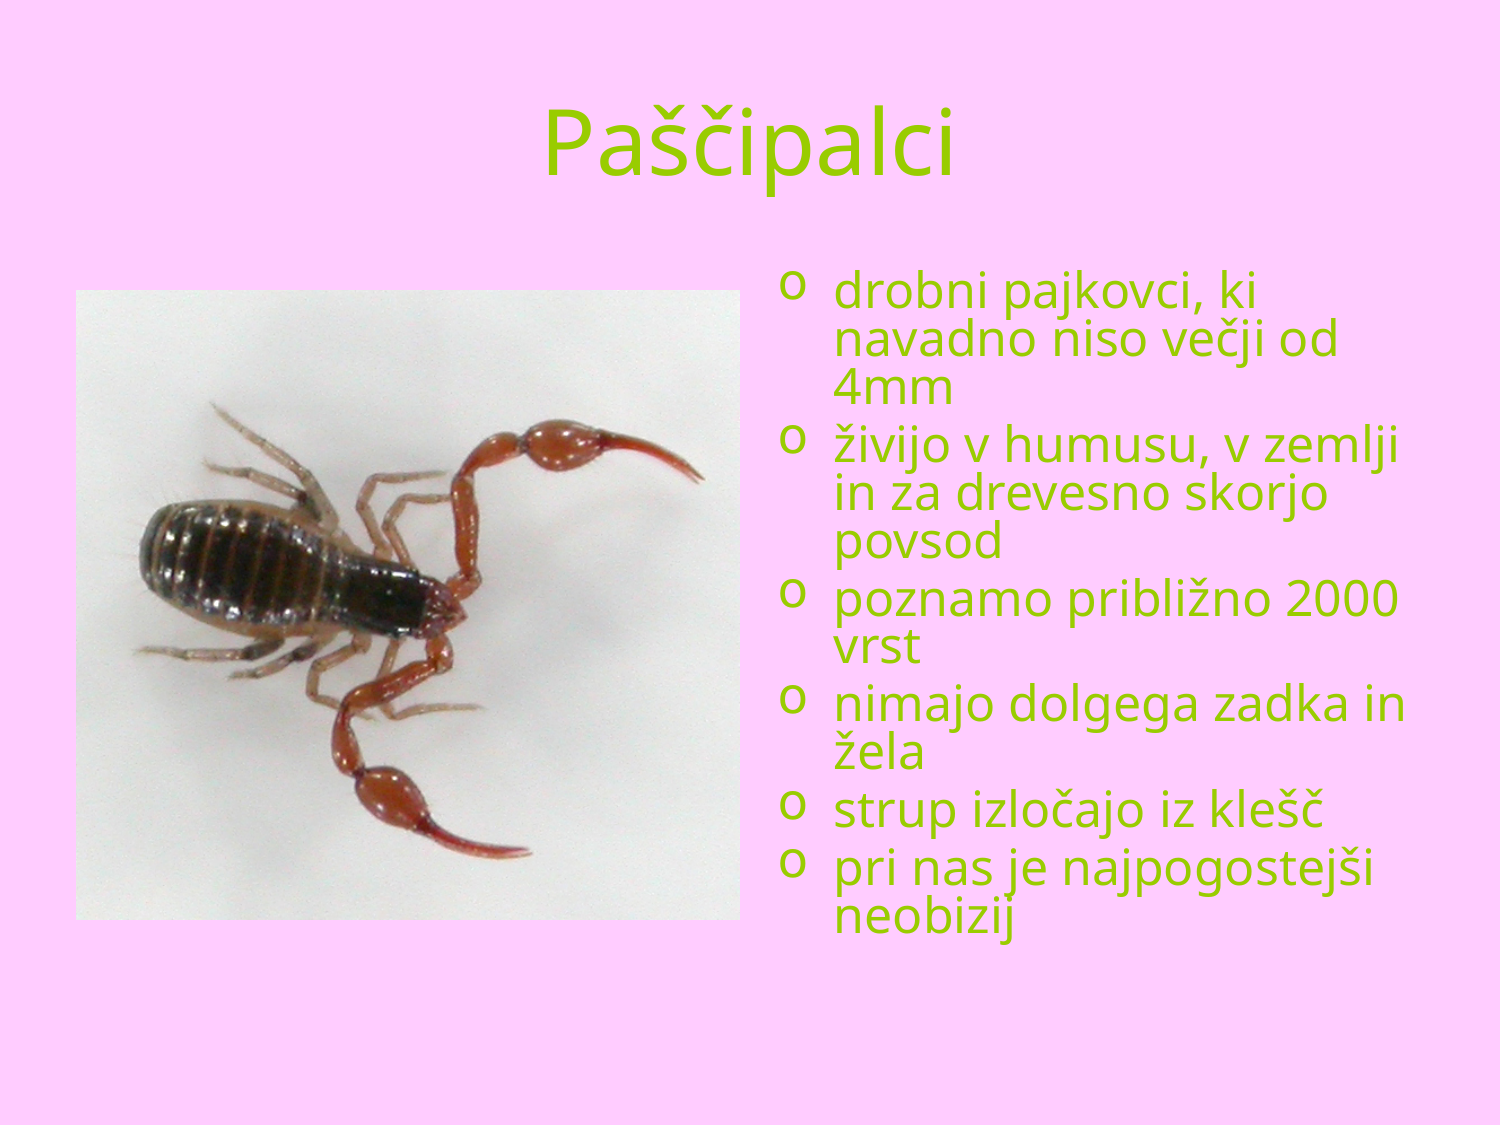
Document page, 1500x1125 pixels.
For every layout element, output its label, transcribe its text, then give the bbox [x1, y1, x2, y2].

picture [76, 290, 740, 920]
list drobni pajkovci, ki navadno niso večji od 4mm živijo v humusu, v zemlji in za drevesno skorjo povsod poznamo približno 2000 vrst nimajo dolgega zadka in žela strup izločajo iz klešč pri nas je najpogostejši neobizij [762, 262, 1425, 1005]
title Paščipalci [75, 45, 1425, 233]
